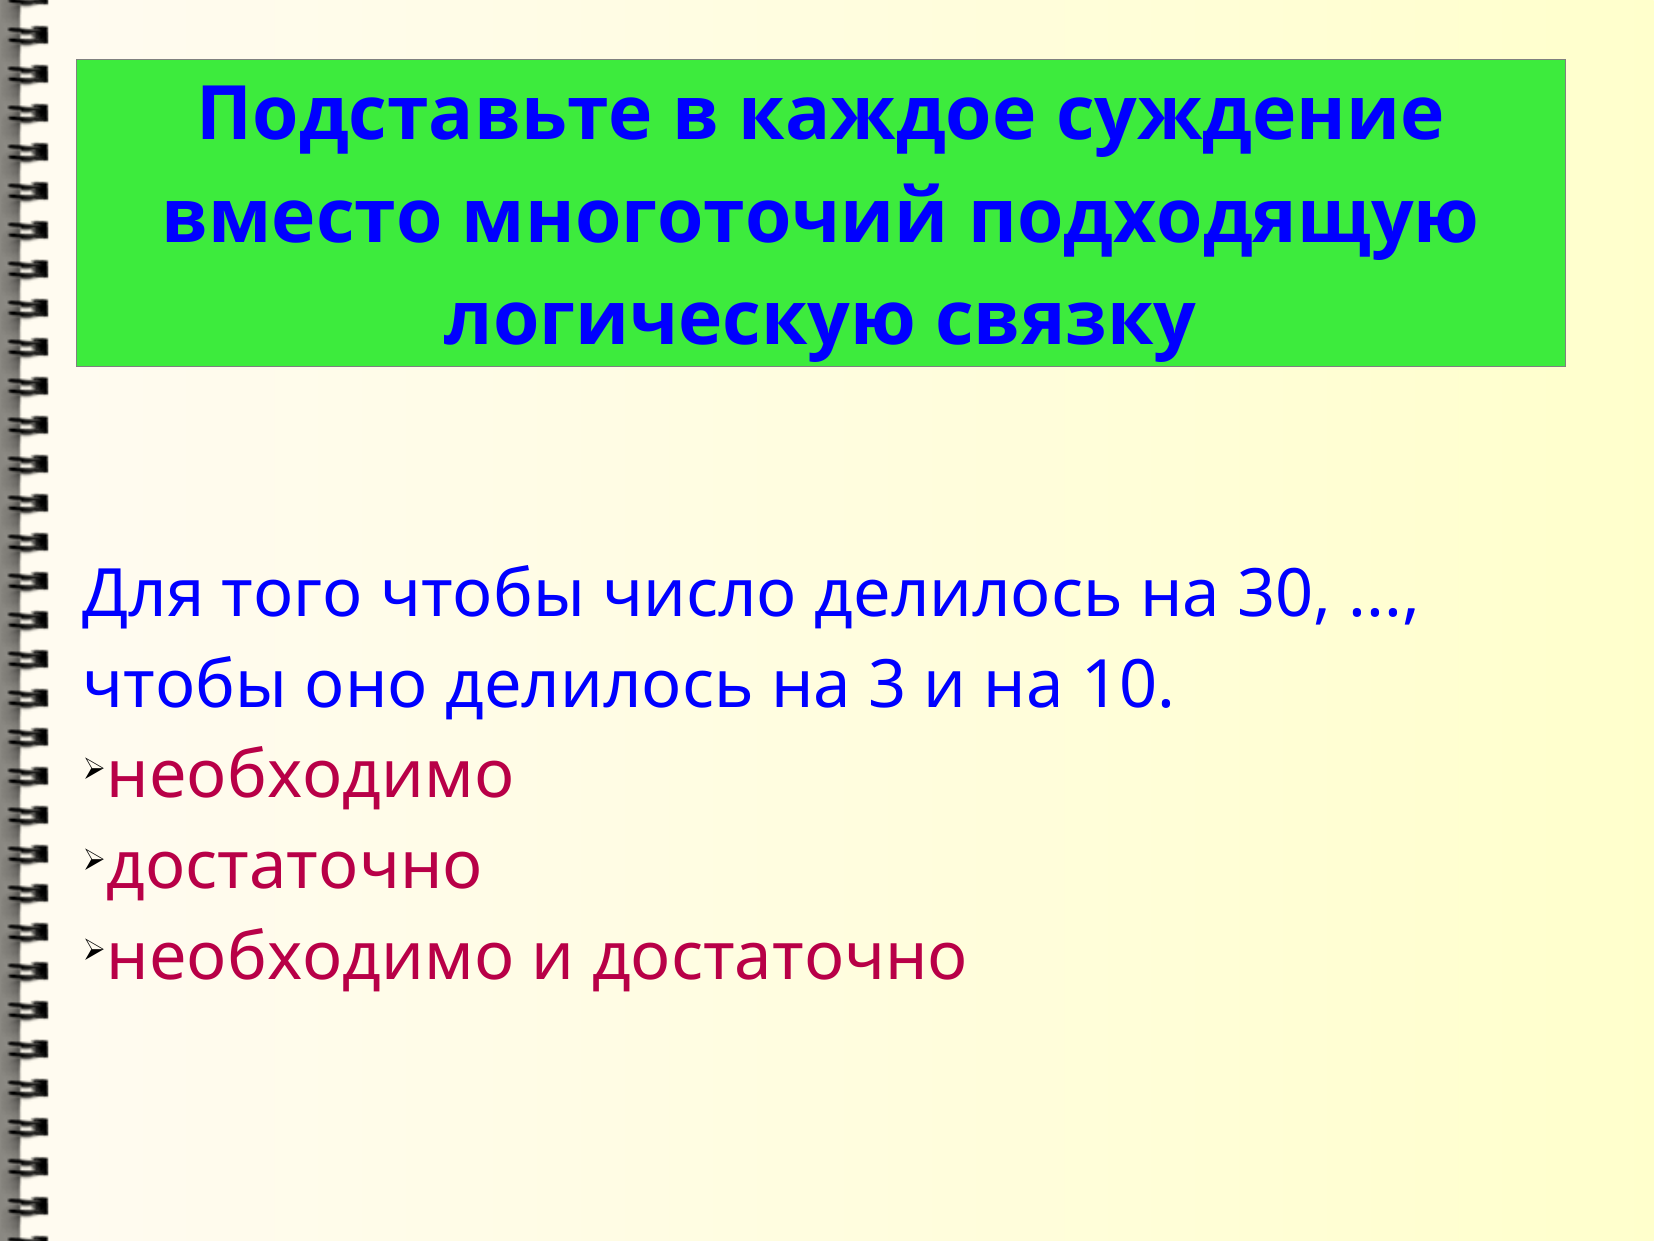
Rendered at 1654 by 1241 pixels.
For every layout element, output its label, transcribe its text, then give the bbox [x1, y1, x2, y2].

title Подставьте в каждое суждение вместо многоточий подходящую логическую связку [76, 79, 1566, 347]
subtitle Для того чтобы число делилось на 30, ..., чтобы оно делилось на 3 и на 10. необходимо достаточно необходимо и достаточно [82, 442, 1571, 1102]
picture [0, 0, 1654, 1241]
